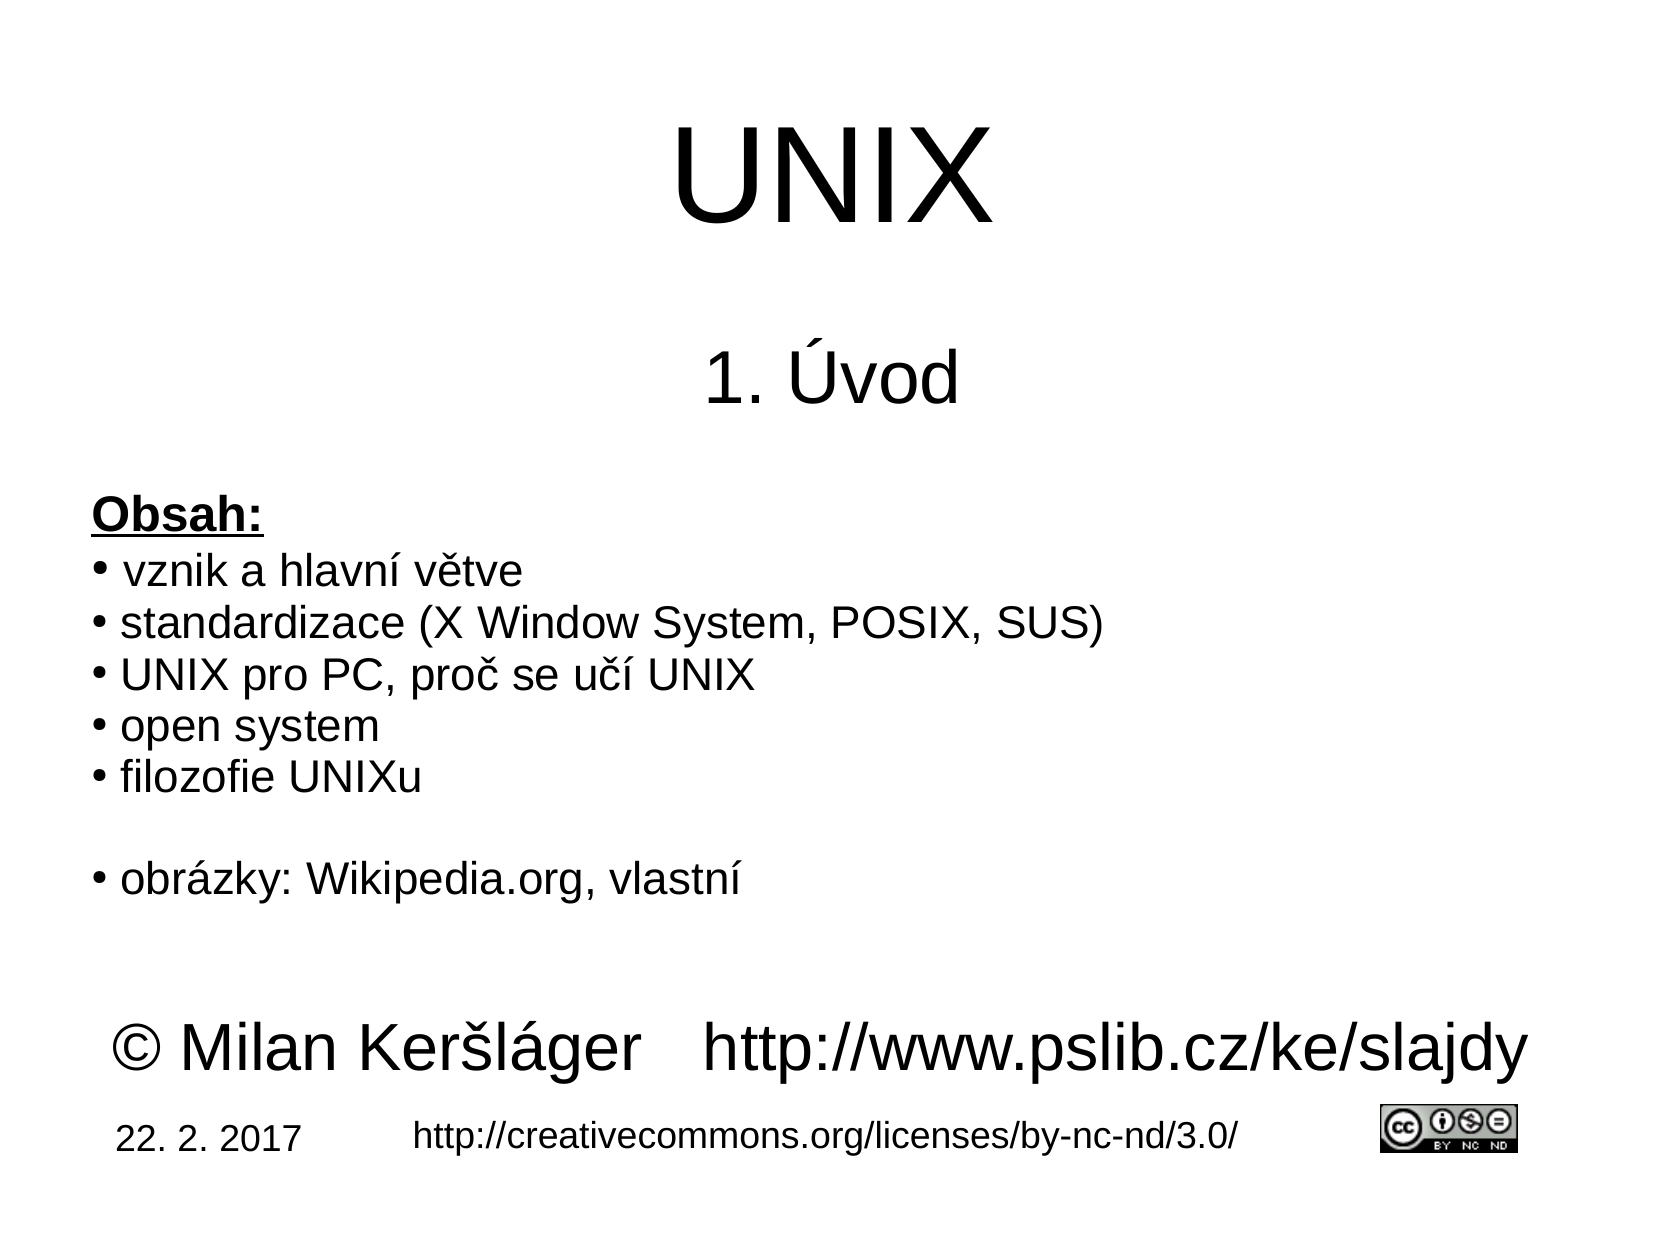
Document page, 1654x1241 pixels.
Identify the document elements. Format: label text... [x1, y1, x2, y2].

text_box http://creativecommons.org/licenses/by-nc-nd/3.0/ [339, 1107, 1313, 1165]
text_box Obsah: vznik a hlavní větve standardizace (X Window System, POSIX, SUS) UNIX pro PC, proč se učí UNIX open system filozofie UNIXu obrázky: Wikipedia.org, vlastní [76, 478, 1583, 913]
title UNIX 1. Úvod [88, 56, 1577, 461]
list © Milan Keršláger http://www.pslib.cz/ke/slajdy [76, 1009, 1565, 1087]
picture [1380, 1104, 1518, 1153]
text_box 22. 2. 2017 [100, 1110, 337, 1168]
